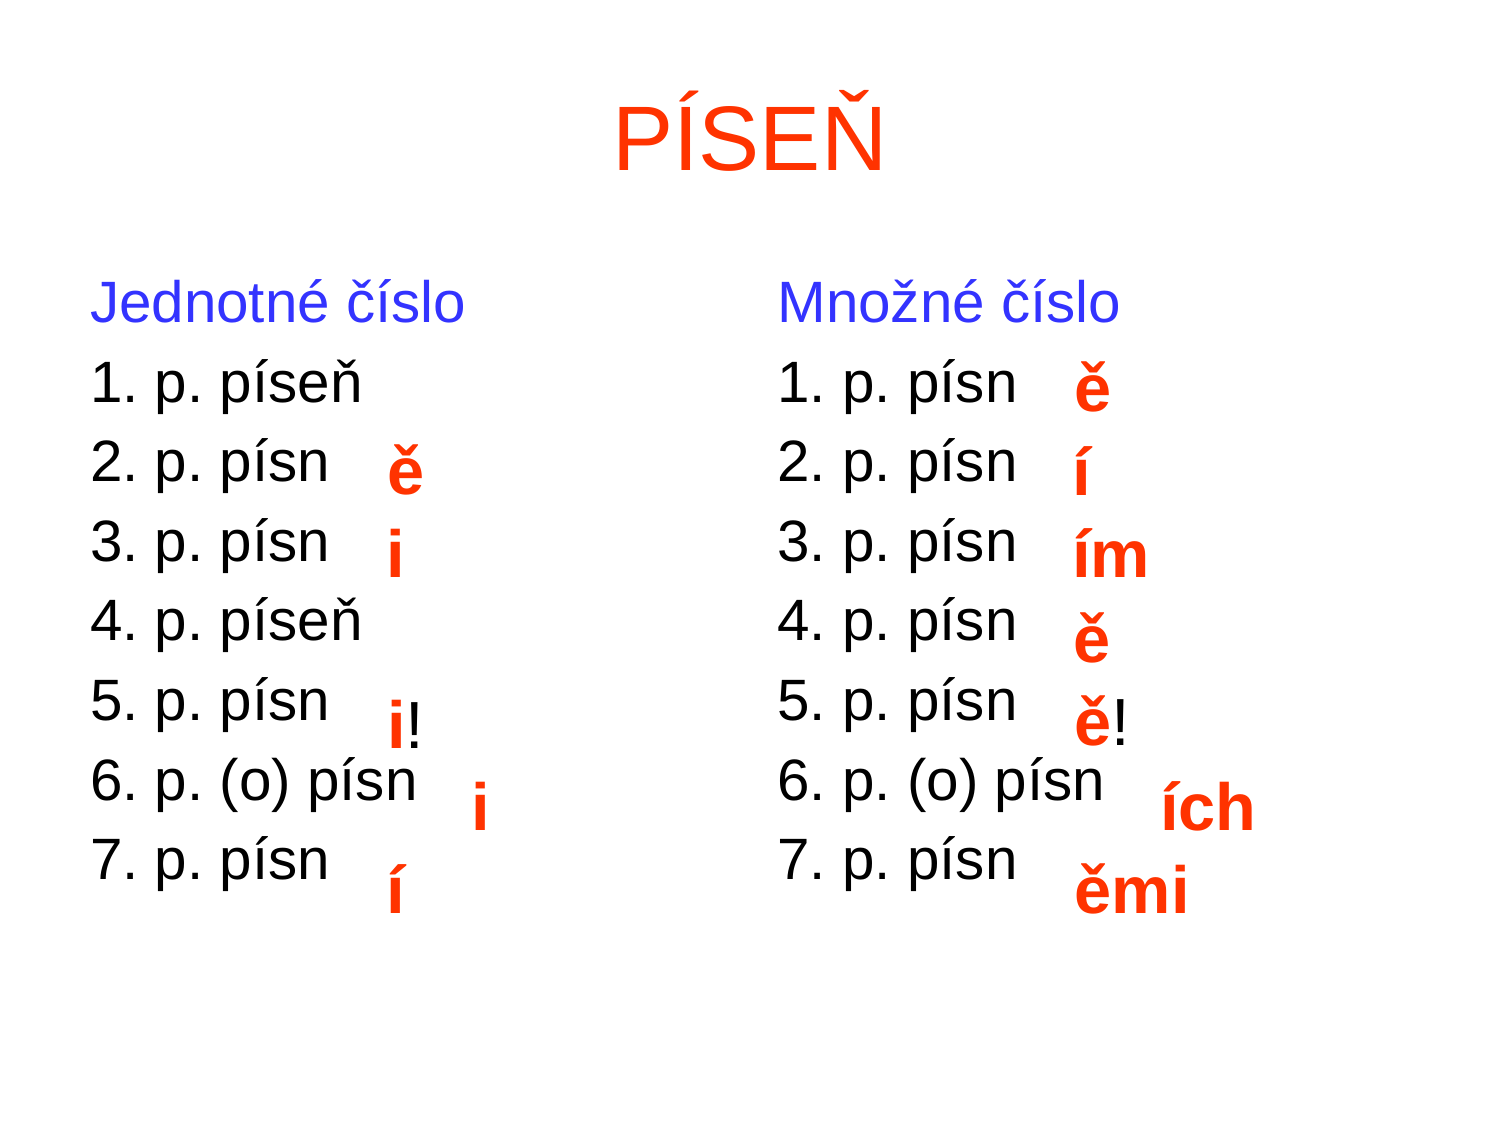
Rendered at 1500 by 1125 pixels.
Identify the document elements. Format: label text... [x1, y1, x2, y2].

text_box i [457, 762, 559, 853]
text_box í [1057, 426, 1185, 509]
text_box ě [372, 426, 484, 517]
text_box i [372, 509, 474, 600]
text_box ích [1145, 762, 1324, 853]
text_box ěmi [1060, 845, 1291, 936]
text_box ím [1057, 509, 1211, 600]
text_box i! [372, 680, 515, 771]
text_box ě [1059, 342, 1171, 426]
text_box ě! [1059, 677, 1213, 768]
text_box ě [1059, 600, 1171, 677]
title PÍSEŇ [75, 45, 1426, 233]
list Jednotné číslo 1. p. píseň 2. p. písn 3. p. písn 4. p. píseň 5. p. písn 6. p. (o) písn 7. p. písn [75, 262, 738, 1006]
list Množné číslo 1. p. písn 2. p. písn 3. p. písn 4. p. písn 5. p. písn 6. p. (o) písn 7. p. písn [762, 262, 1426, 1006]
text_box í [372, 845, 500, 937]
